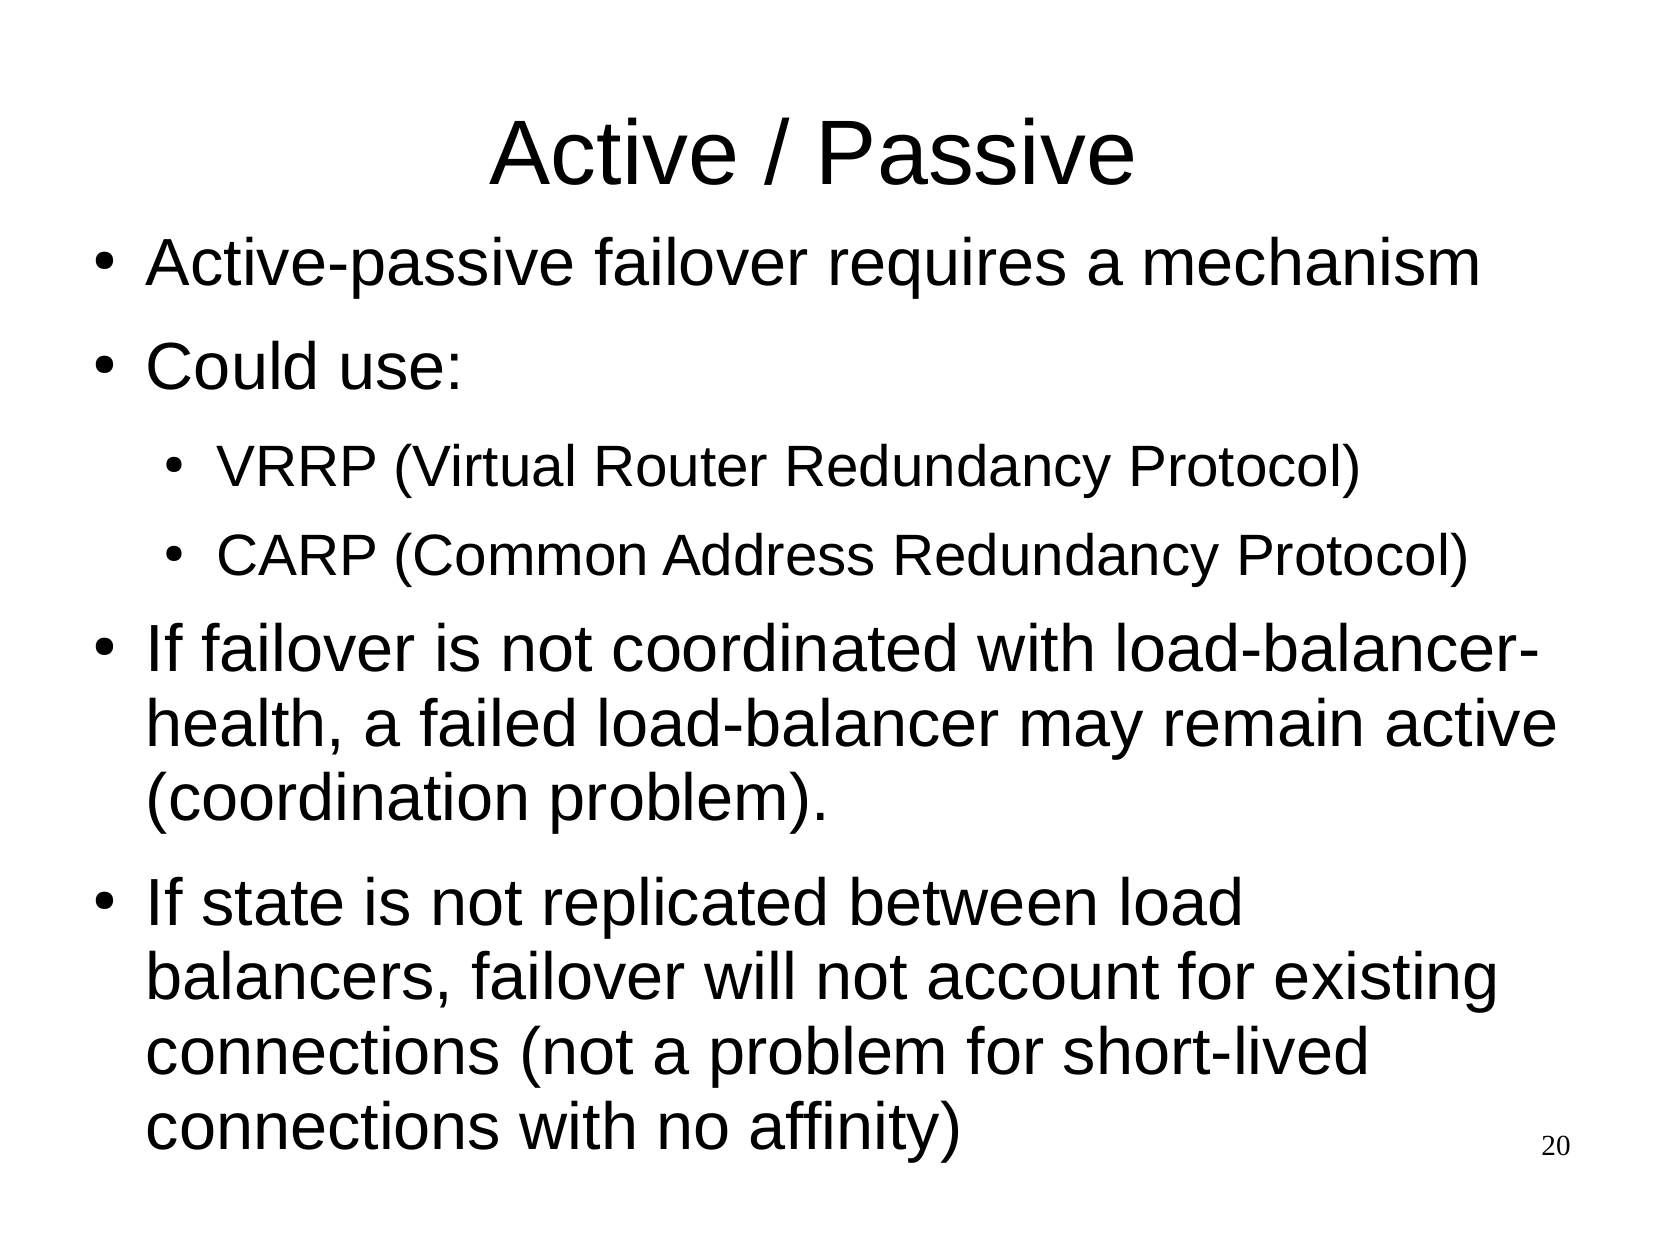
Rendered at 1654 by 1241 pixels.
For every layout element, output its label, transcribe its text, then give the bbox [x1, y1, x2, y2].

title Active / Passive [82, 49, 1571, 257]
list Active-passive failover requires a mechanism Could use: VRRP (Virtual Router Redundancy Protocol) CARP (Common Address Redundancy Protocol) If failover is not coordinated with load-balancer-health, a failed load-balancer may remain active (coordination problem). If state is not replicated between load balancers, failover will not account for existing connections (not a problem for short-lived connections with no affinity) [75, 225, 1564, 1162]
